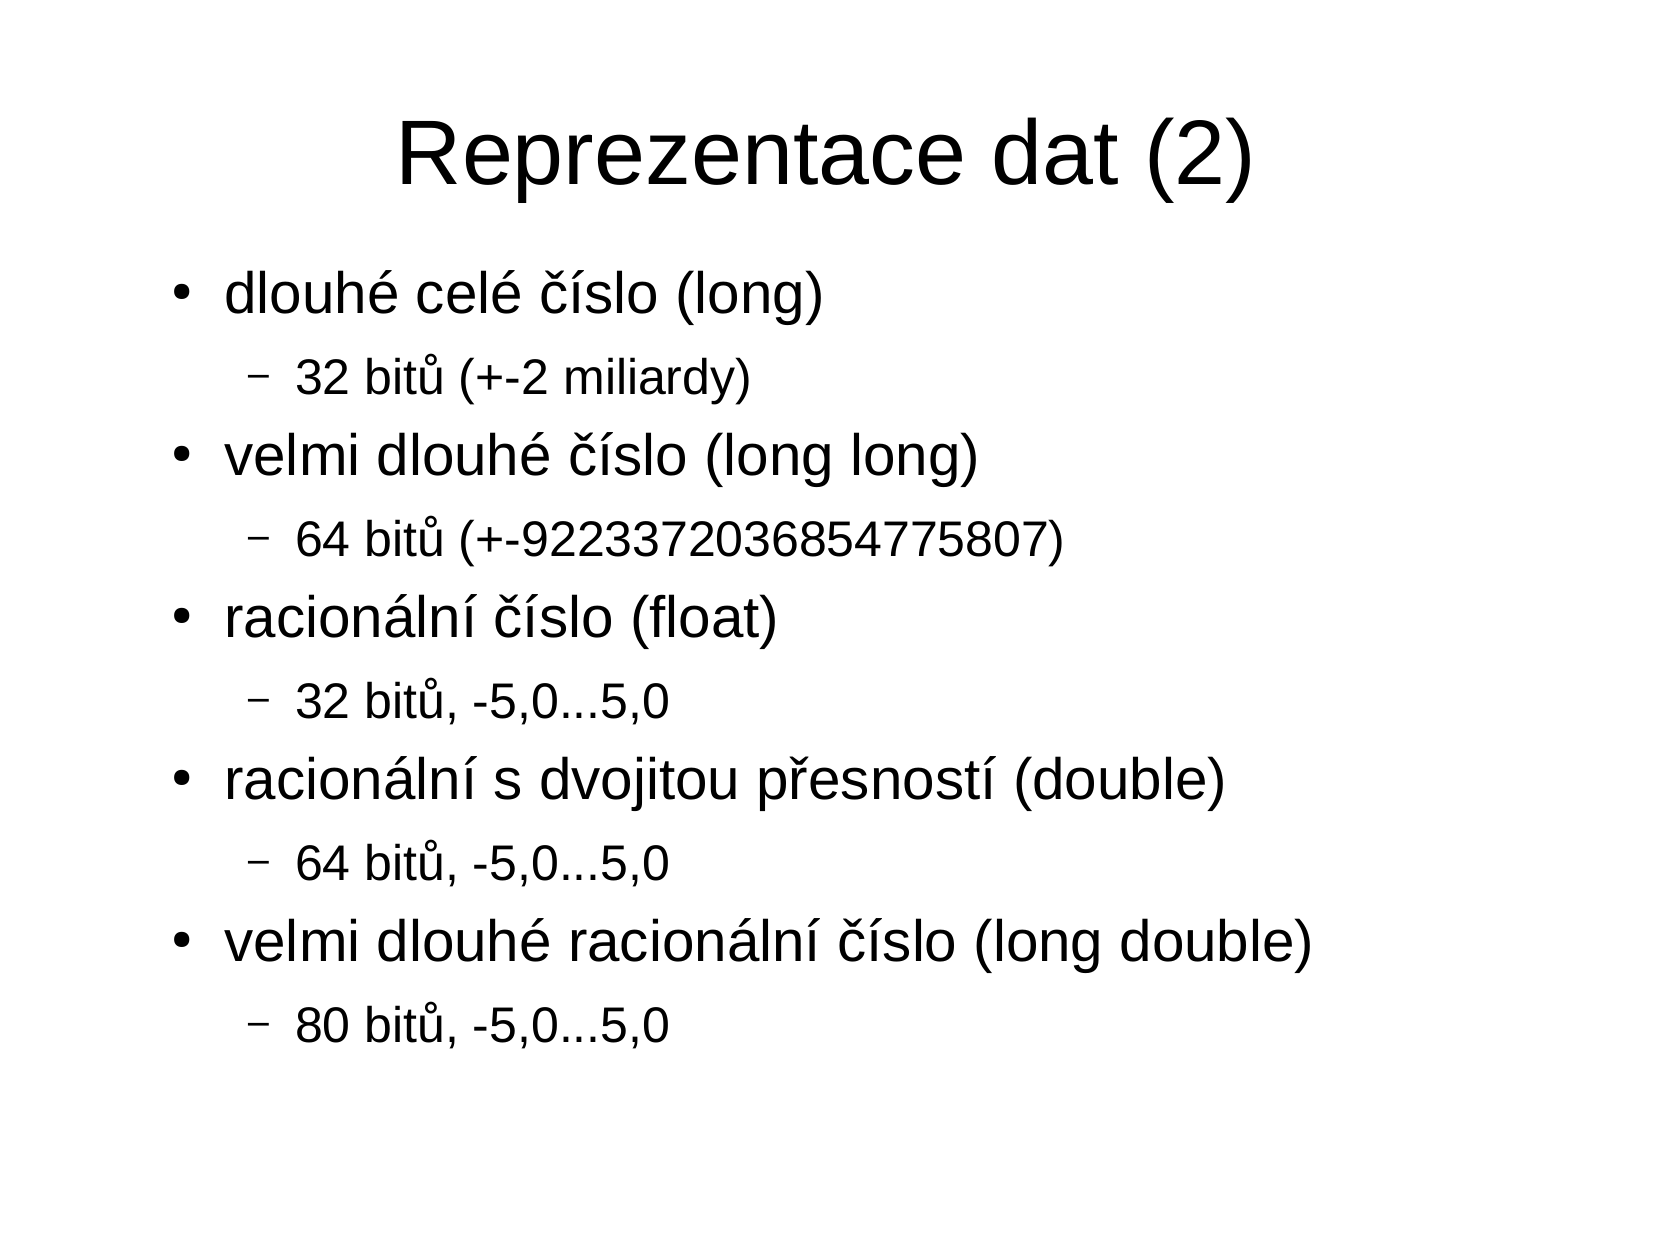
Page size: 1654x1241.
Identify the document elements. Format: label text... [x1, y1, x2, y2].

title Reprezentace dat (2) [82, 49, 1571, 257]
list dlouhé celé číslo (long) 32 bitů (+-2 miliardy) velmi dlouhé číslo (long long) 64 bitů (+-9223372036854775807) racionální číslo (float) 32 bitů, -5,0...5,0 racionální s dvojitou přesností (double) 64 bitů, -5,0...5,0 velmi dlouhé racionální číslo (long double) 80 bitů, -5,0...5,0 [82, 260, 1571, 1080]
